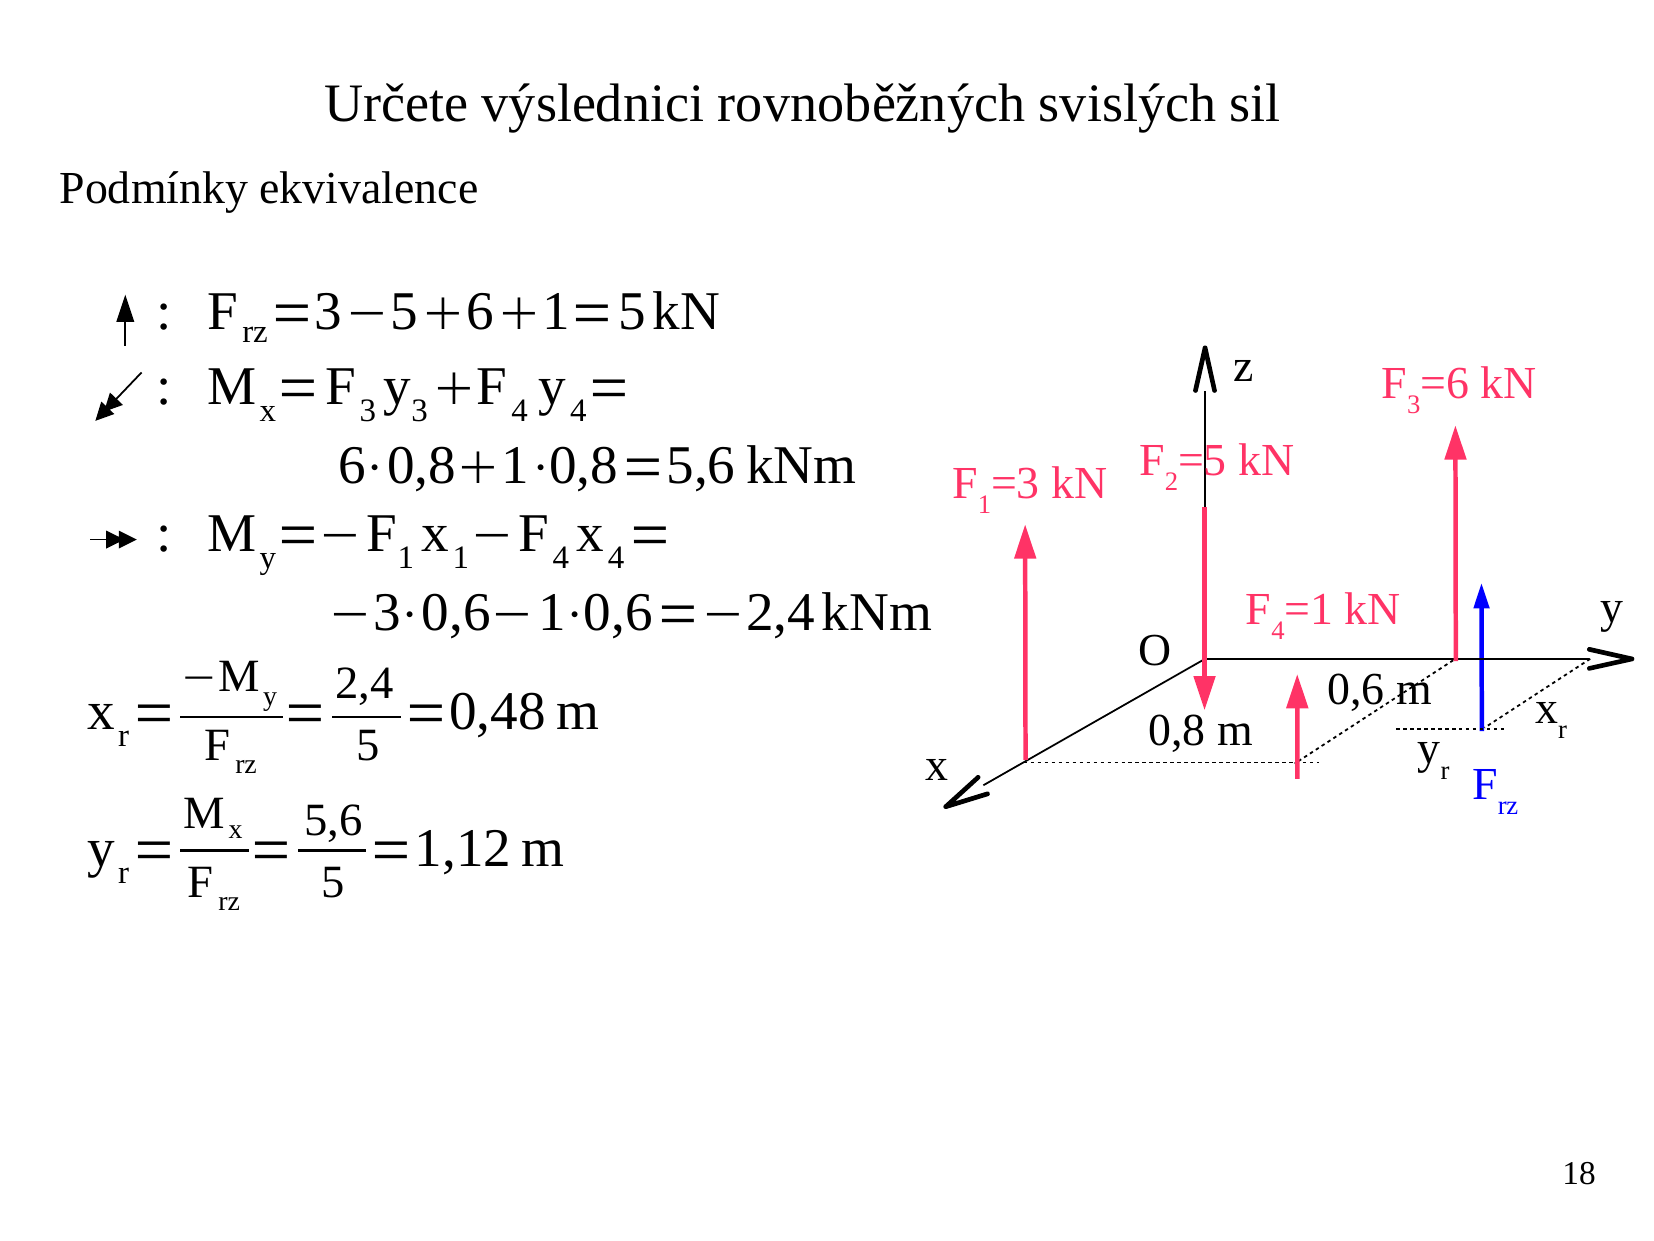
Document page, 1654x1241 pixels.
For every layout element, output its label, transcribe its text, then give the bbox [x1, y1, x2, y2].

text_box O [1158, 666, 1197, 688]
text_box O [1123, 617, 1197, 688]
chart [63, 277, 947, 919]
list Podmínky ekvivalence [1471, 660, 1479, 715]
list Podmínky ekvivalence [59, 163, 1548, 967]
text_box yr [1402, 715, 1492, 796]
text_box F3=6 kN [1381, 357, 1549, 423]
text_box F1=3 kN [952, 457, 1120, 523]
text_box F4=1 kN [1245, 584, 1414, 650]
title Určete výslednici rovnoběžných svislých sil [59, 7, 1548, 163]
text_box 0,8 m [1133, 697, 1292, 768]
text_box z [1219, 333, 1308, 405]
text_box Frz [1472, 758, 1538, 824]
text_box x [947, 732, 1000, 803]
list Podmínky ekvivalence [1142, 688, 1199, 697]
text_box y [1585, 574, 1654, 645]
text_box xr [1520, 675, 1609, 755]
text_box 0,6 m [1312, 656, 1471, 727]
text_box F2=5 kN [1139, 434, 1307, 500]
